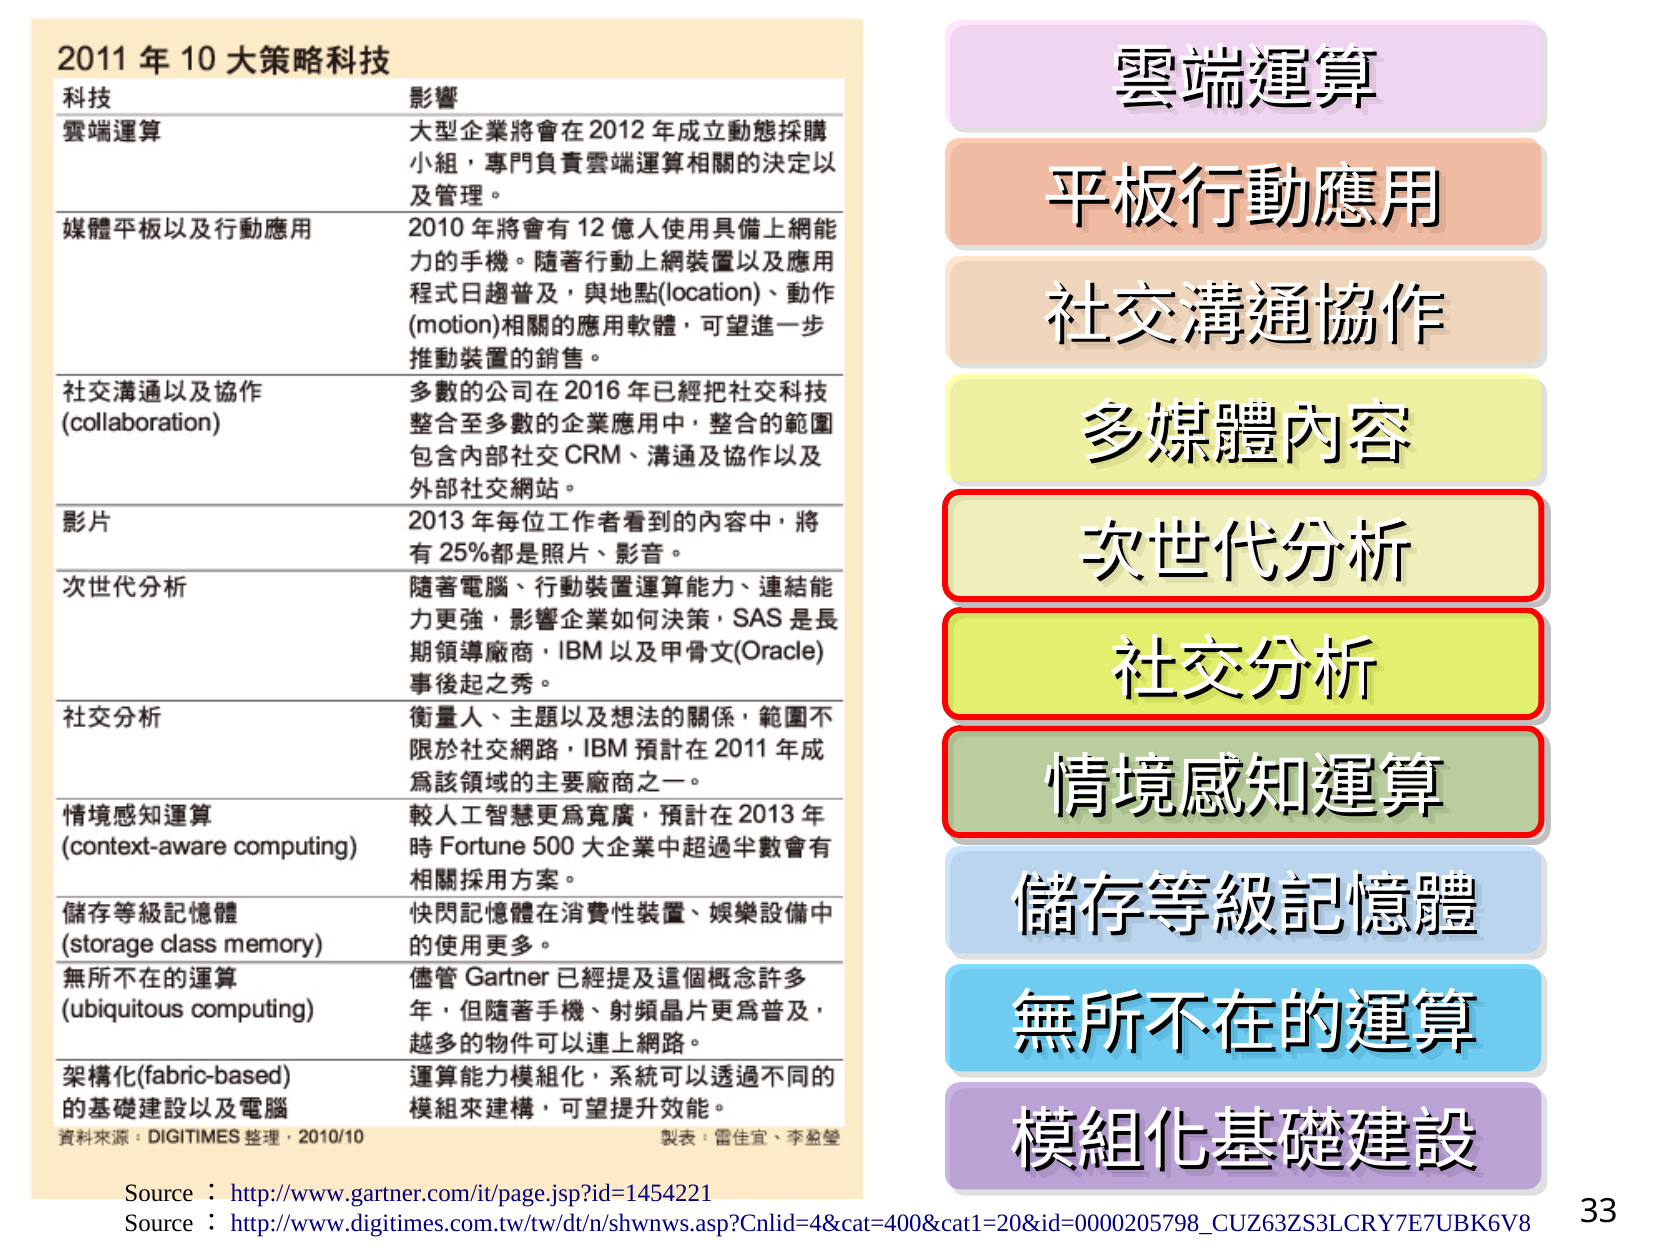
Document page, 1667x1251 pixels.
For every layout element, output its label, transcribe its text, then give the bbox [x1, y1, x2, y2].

text_box 社交溝通協作 [945, 255, 1542, 363]
text_box 平板行動應用 [945, 137, 1542, 245]
text_box 情境感知運算 [945, 728, 1542, 836]
text_box 模組化基礎建設 [945, 1082, 1542, 1190]
text_box 無所不在的運算 [945, 964, 1542, 1072]
text_box 次世代分析 [945, 491, 1542, 600]
text_box Source：http://www.gartner.com/it/page.jsp?id=1454221 Source：http://www.digitimes.com.tw/tw/dt/n/shwnws.asp?Cnlid=4&cat=400&cat1=20&id=0000205798_CUZ63ZS3LCRY7E7UBK6V8 [109, 1169, 1548, 1245]
text_box 儲存等級記憶體 [945, 846, 1542, 954]
picture [29, 17, 865, 1199]
text_box 雲端運算 [945, 19, 1542, 127]
text_box 社交分析 [945, 609, 1542, 718]
text_box 多媒體內容 [945, 373, 1542, 482]
